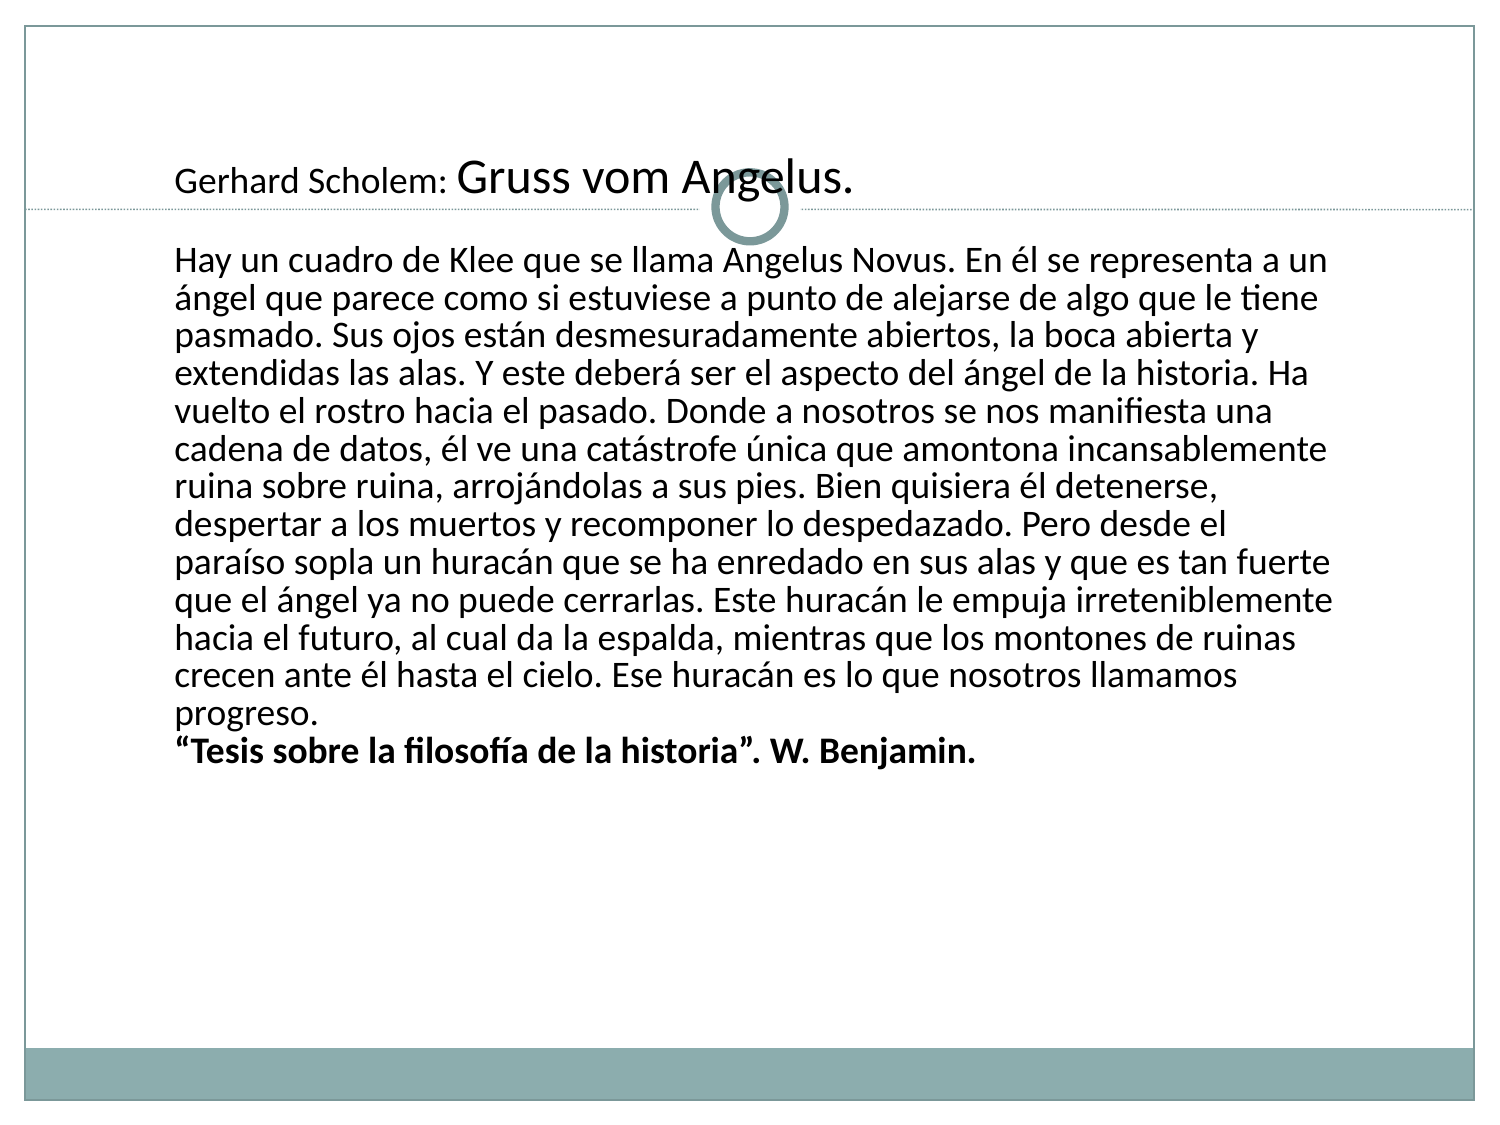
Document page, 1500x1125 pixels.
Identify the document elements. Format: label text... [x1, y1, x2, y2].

text_box Gerhard Scholem: Gruss vom Angelus. Hay un cuadro de Klee que se llama Angelus Novus. En él se representa a un ángel que parece como si estuviese a punto de alejarse de algo que le tiene pasmado. Sus ojos están desmesuradamente abiertos, la boca abierta y extendidas las alas. Y este deberá ser el aspecto del ángel de la historia. Ha vuelto el rostro hacia el pasado. Donde a nosotros se nos manifiesta una cadena de datos, él ve una catástrofe única que amontona incansablemente ruina sobre ruina, arrojándolas a sus pies. Bien quisiera él detenerse, despertar a los muertos y recomponer lo despedazado. Pero desde el paraíso sopla un huracán que se ha enredado en sus alas y que es tan fuerte que el ángel ya no puede cerrarlas. Este huracán le empuja irreteniblemente hacia el futuro, al cual da la espalda, mientras que los montones de ruinas crecen ante él hasta el cielo. Ese huracán es lo que nosotros llamamos progreso. “Tesis sobre la filosofía de la historia”. W. Benjamin. [159, 149, 1352, 818]
